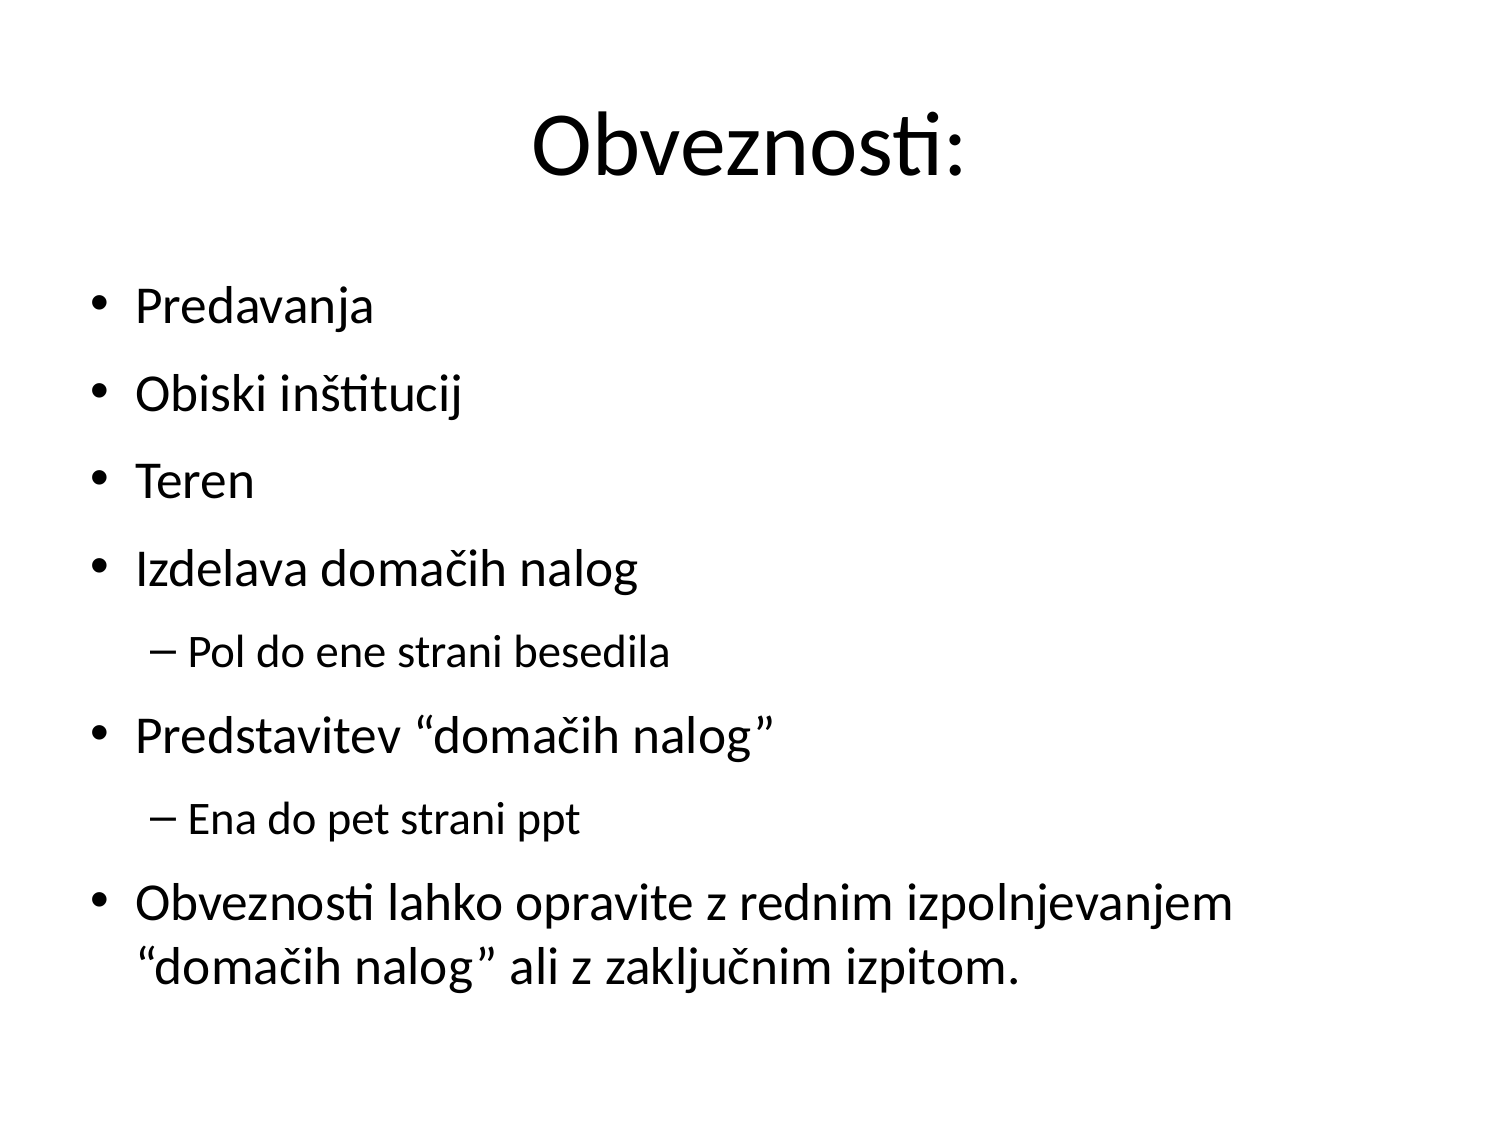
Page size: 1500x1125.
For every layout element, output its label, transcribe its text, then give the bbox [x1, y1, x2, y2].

title Obveznosti: [75, 45, 1425, 233]
list Predavanja Obiski inštitucij Teren Izdelava domačih nalog Pol do ene strani besedila Predstavitev “domačih nalog” Ena do pet strani ppt Obveznosti lahko opravite z rednim izpolnjevanjem “domačih nalog” ali z zaključnim izpitom. [75, 262, 1425, 1005]
